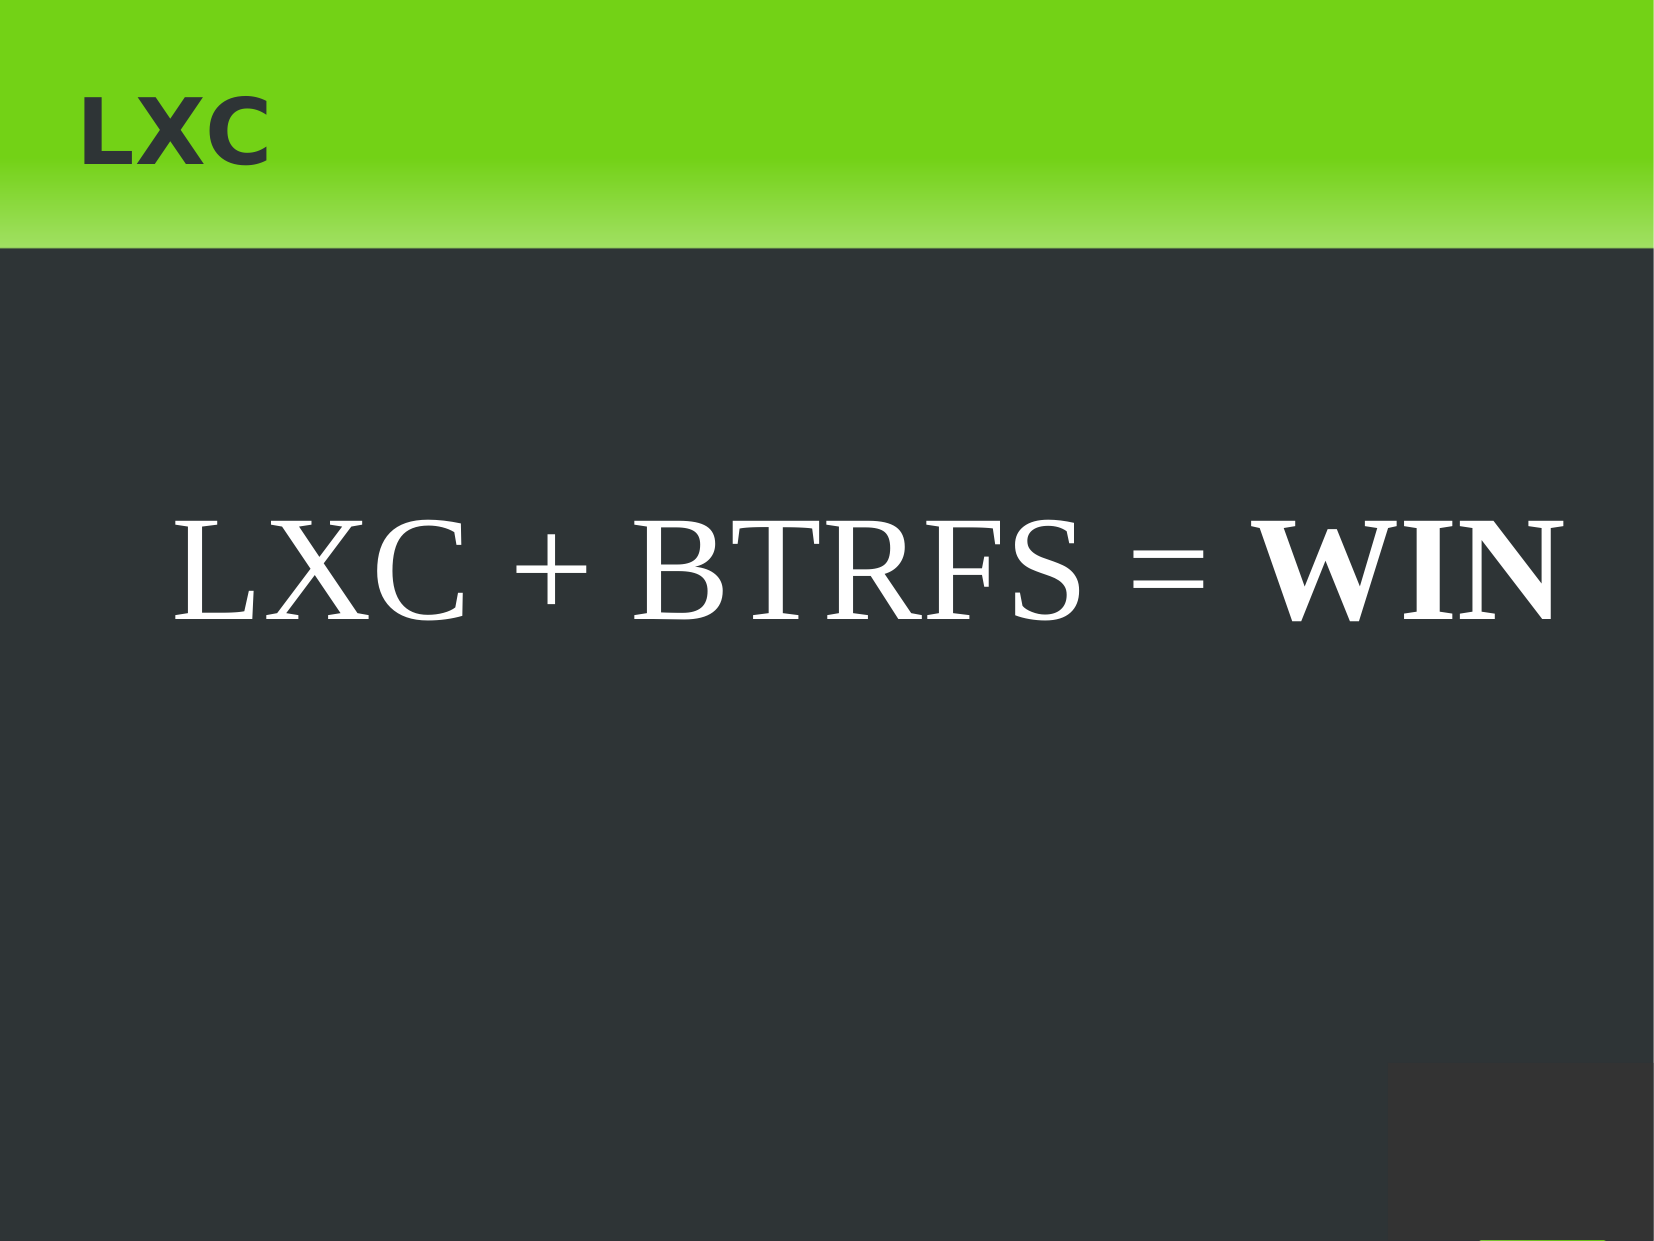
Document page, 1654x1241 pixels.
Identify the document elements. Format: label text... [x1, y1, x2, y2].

title LXC [76, 29, 1565, 237]
list LXC + BTRFS = WIN [82, 290, 1571, 1109]
picture [0, 0, 1654, 1241]
